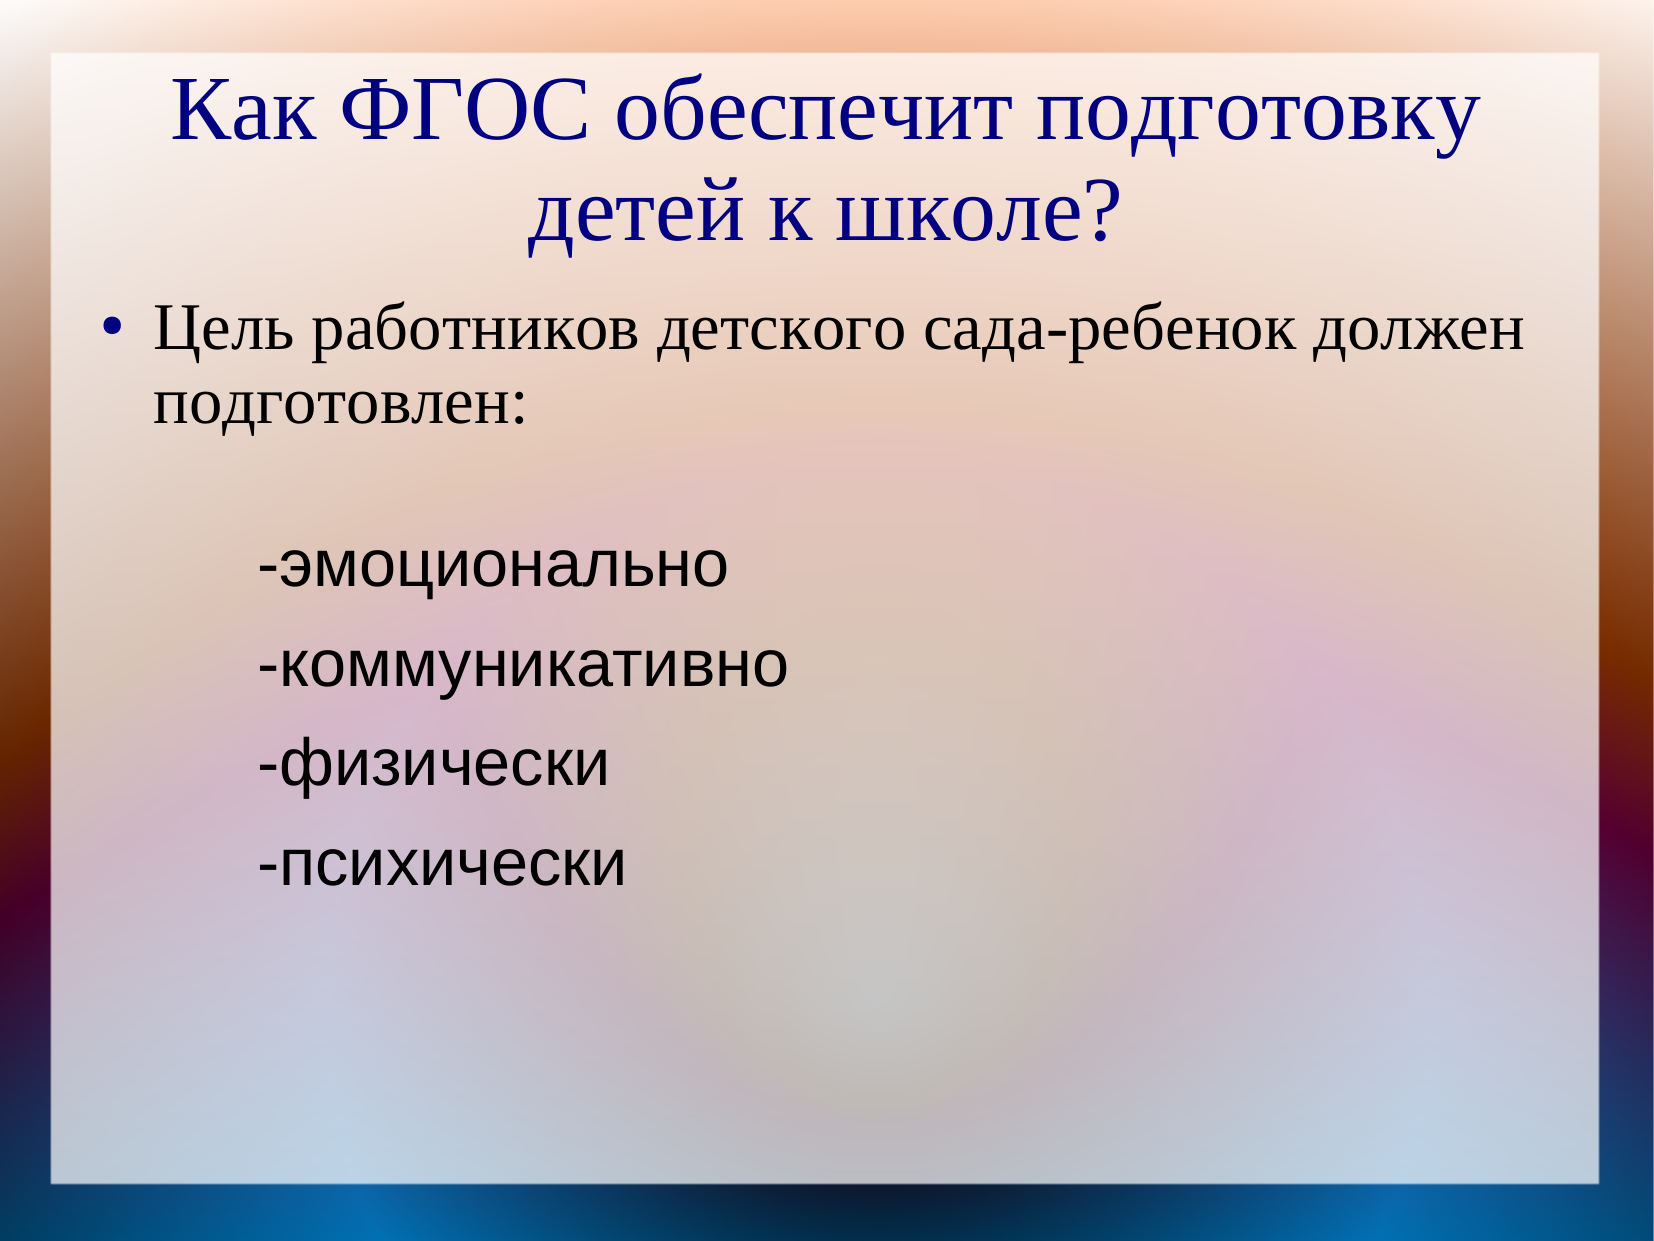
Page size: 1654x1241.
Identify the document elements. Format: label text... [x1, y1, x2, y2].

picture [0, 0, 1654, 1241]
title Как ФГОС обеспечит подготовку детей к школе? [82, 55, 1571, 263]
text_box -эмоционально -коммуникативно -физически -психически [242, 518, 1377, 1109]
list Цель работников детского сада-ребенок должен подготовлен: [82, 290, 1571, 1094]
